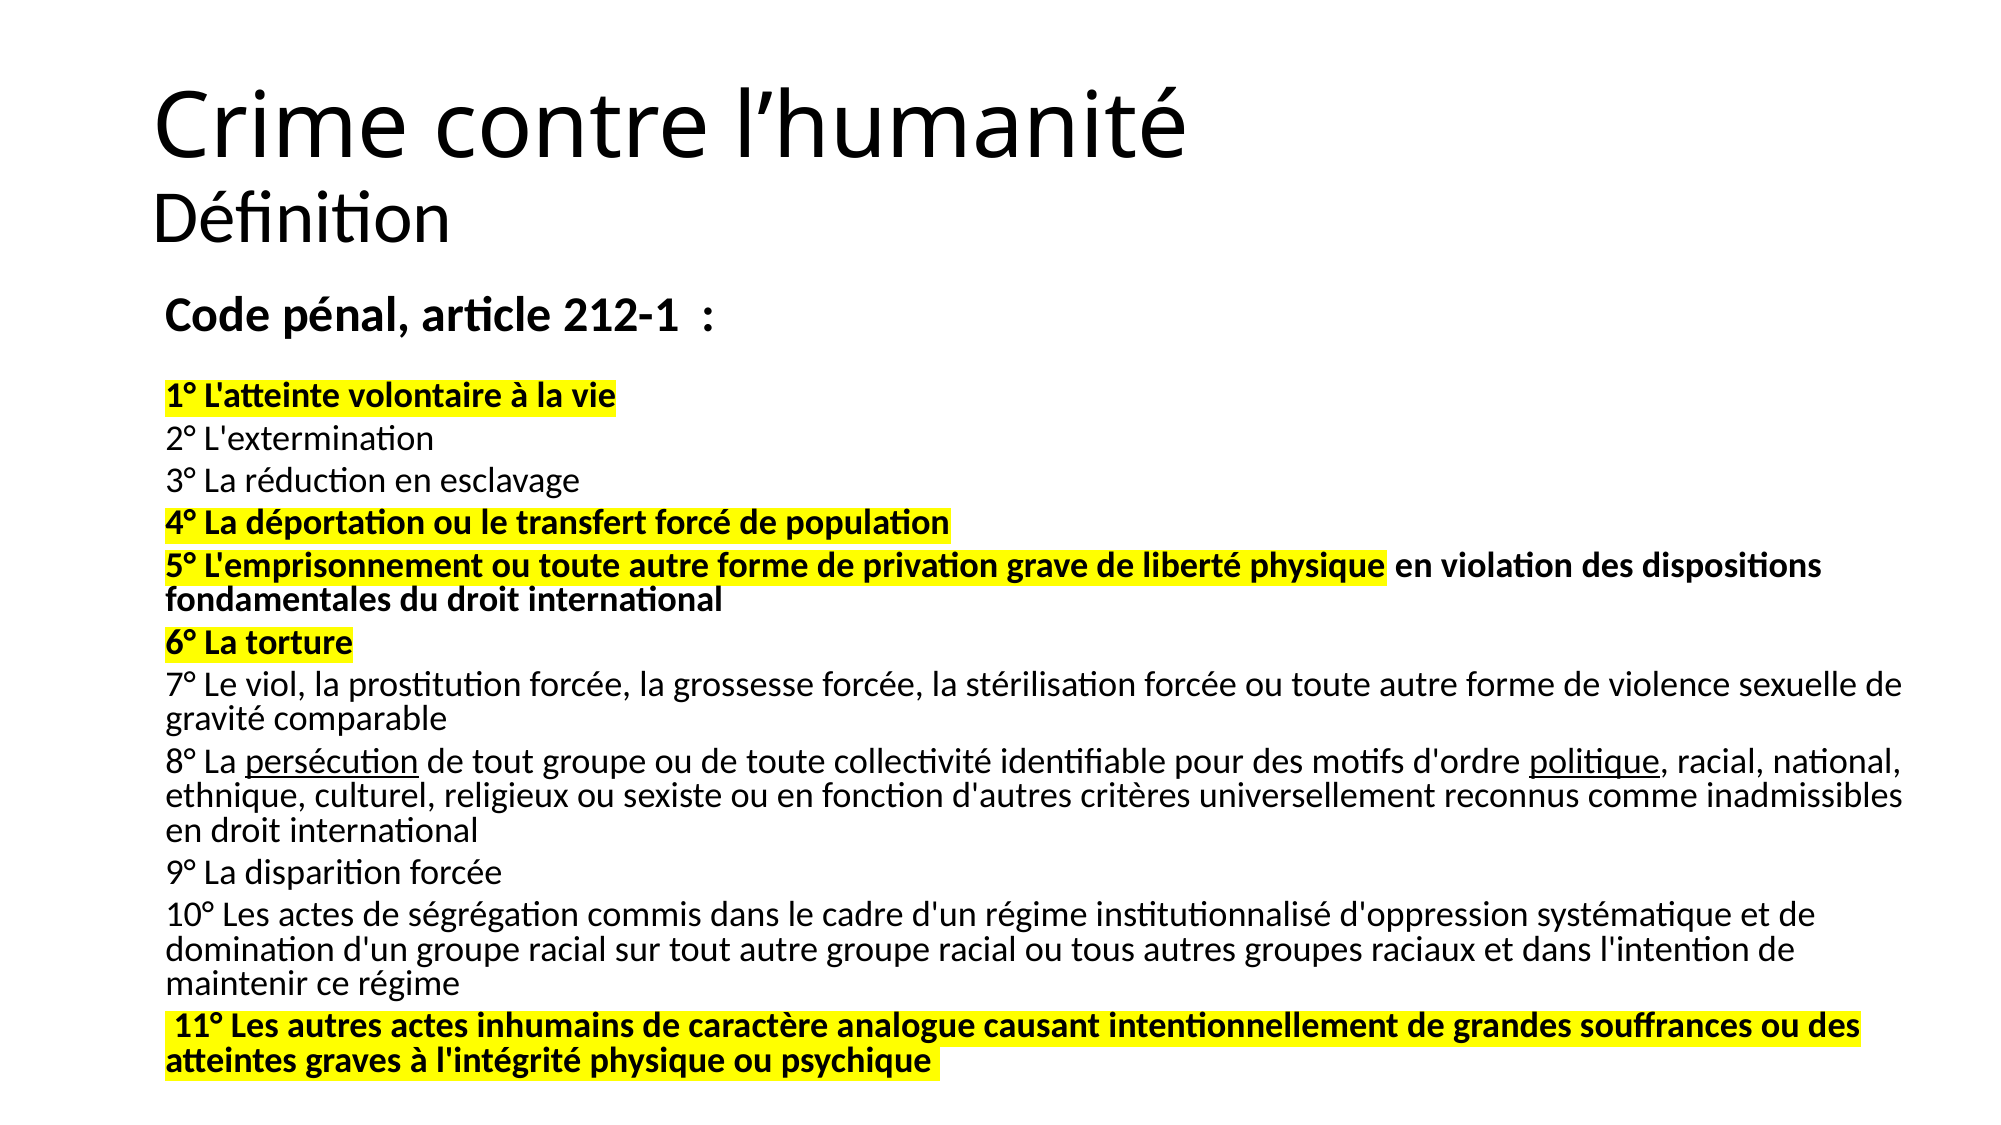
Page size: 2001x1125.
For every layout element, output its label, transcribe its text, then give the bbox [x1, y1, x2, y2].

text_box Code pénal, article 212-1 : [150, 274, 1709, 350]
list 1° L'atteinte volontaire à la vie 2° L'extermination 3° La réduction en esclavage 4° La déportation ou le transfert forcé de population 5° L'emprisonnement ou toute autre forme de privation grave de liberté physique en violation des dispositions fondamentales du droit international 6° La torture 7° Le viol, la prostitution forcée, la grossesse forcée, la stérilisation forcée ou toute autre forme de violence sexuelle de gravité comparable 8° La persécution de tout groupe ou de toute collectivité identifiable pour des motifs d'ordre politique, racial, national, ethnique, culturel, religieux ou sexiste ou en fonction d'autres critères universellement reconnus comme inadmissibles en droit international 9° La disparition forcée 10° Les actes de ségrégation commis dans le cadre d'un régime institutionnalisé d'oppression systématique et de domination d'un groupe racial sur tout autre groupe racial ou tous autres groupes raciaux et dans l'intention de maintenir ce régime 11° Les autres actes inhumains de caractère analogue causant intentionnellement de grandes souffrances ou des atteintes graves à l'intégrité physique ou psychique [150, 373, 1945, 1091]
title Crime contre l’humanité Définition [137, 59, 1863, 278]
